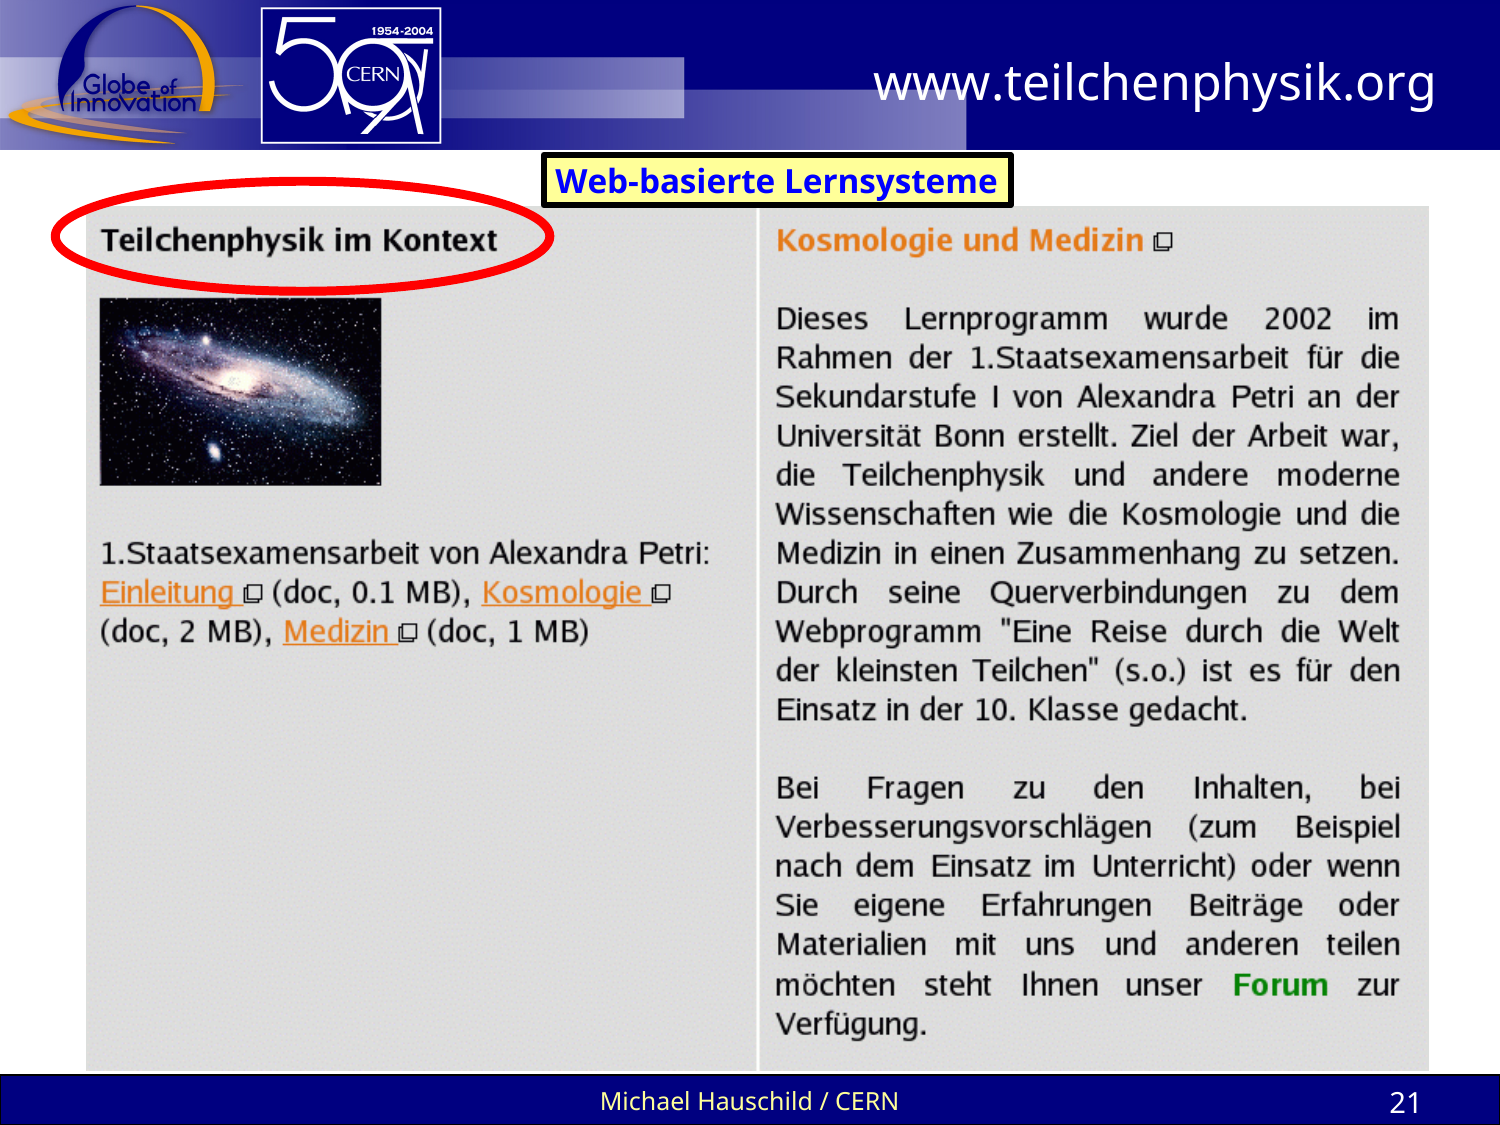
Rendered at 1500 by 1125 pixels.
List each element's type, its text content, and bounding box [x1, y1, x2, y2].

picture [86, 206, 545, 286]
picture [0, 0, 1500, 150]
title www.teilchenphysik.org [450, 37, 1438, 126]
text_box Web-basierte Lernsysteme [543, 154, 992, 203]
picture [86, 206, 1429, 1071]
